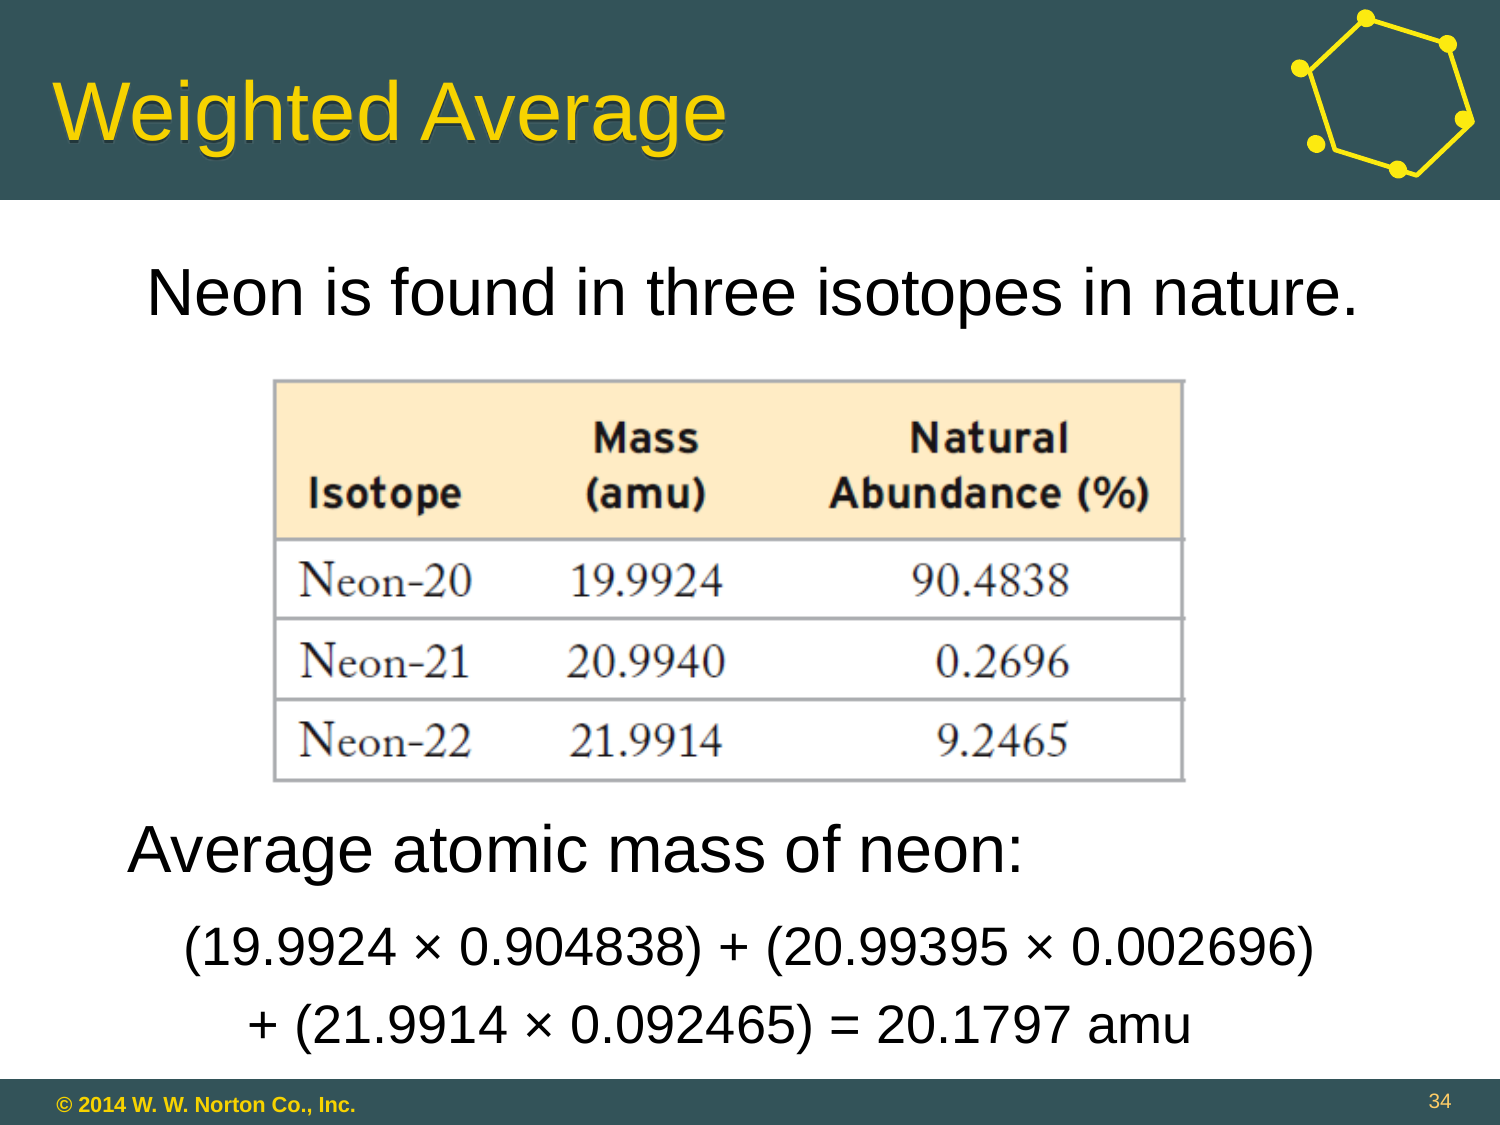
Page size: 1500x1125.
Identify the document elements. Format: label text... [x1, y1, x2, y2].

text_box <number> [1413, 1080, 1475, 1121]
title Weighted Average [37, 19, 1118, 195]
slide_number 2 - <number> [116, 1025, 240, 1100]
text_box Neon is found in three isotopes in nature. [131, 241, 1376, 337]
picture [266, 376, 1188, 791]
list Average atomic mass of neon: (19.9924 × 0.904838) + (20.99395 × 0.002696) + (21.9914 × 0.092465) = 20.1797 amu [112, 798, 1399, 1036]
